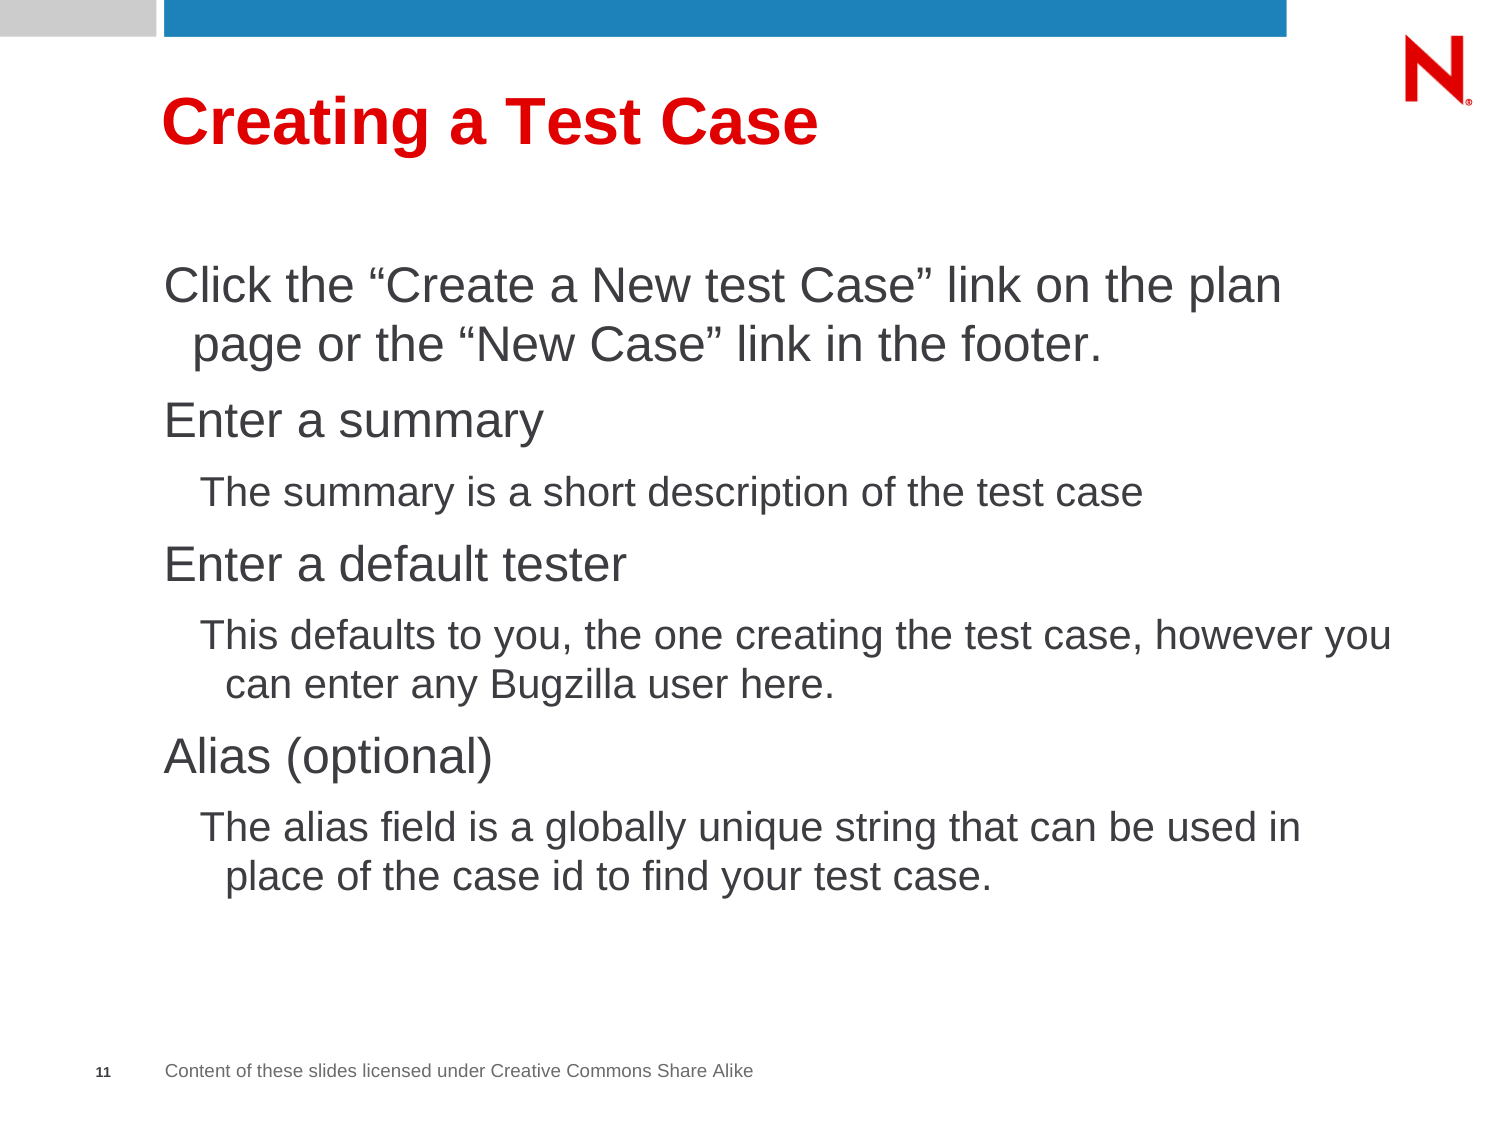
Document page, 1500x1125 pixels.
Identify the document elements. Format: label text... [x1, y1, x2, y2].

title Creating a Test Case [161, 41, 1383, 205]
picture [1403, 32, 1473, 107]
list Click the “Create a New test Case” link on the plan page or the “New Case” link in the footer. Enter a summary The summary is a short description of the test case Enter a default tester This defaults to you, the one creating the test case, however you can enter any Bugzilla user here. Alias (optional) The alias field is a globally unique string that can be used in place of the case id to find your test case. [163, 254, 1404, 986]
